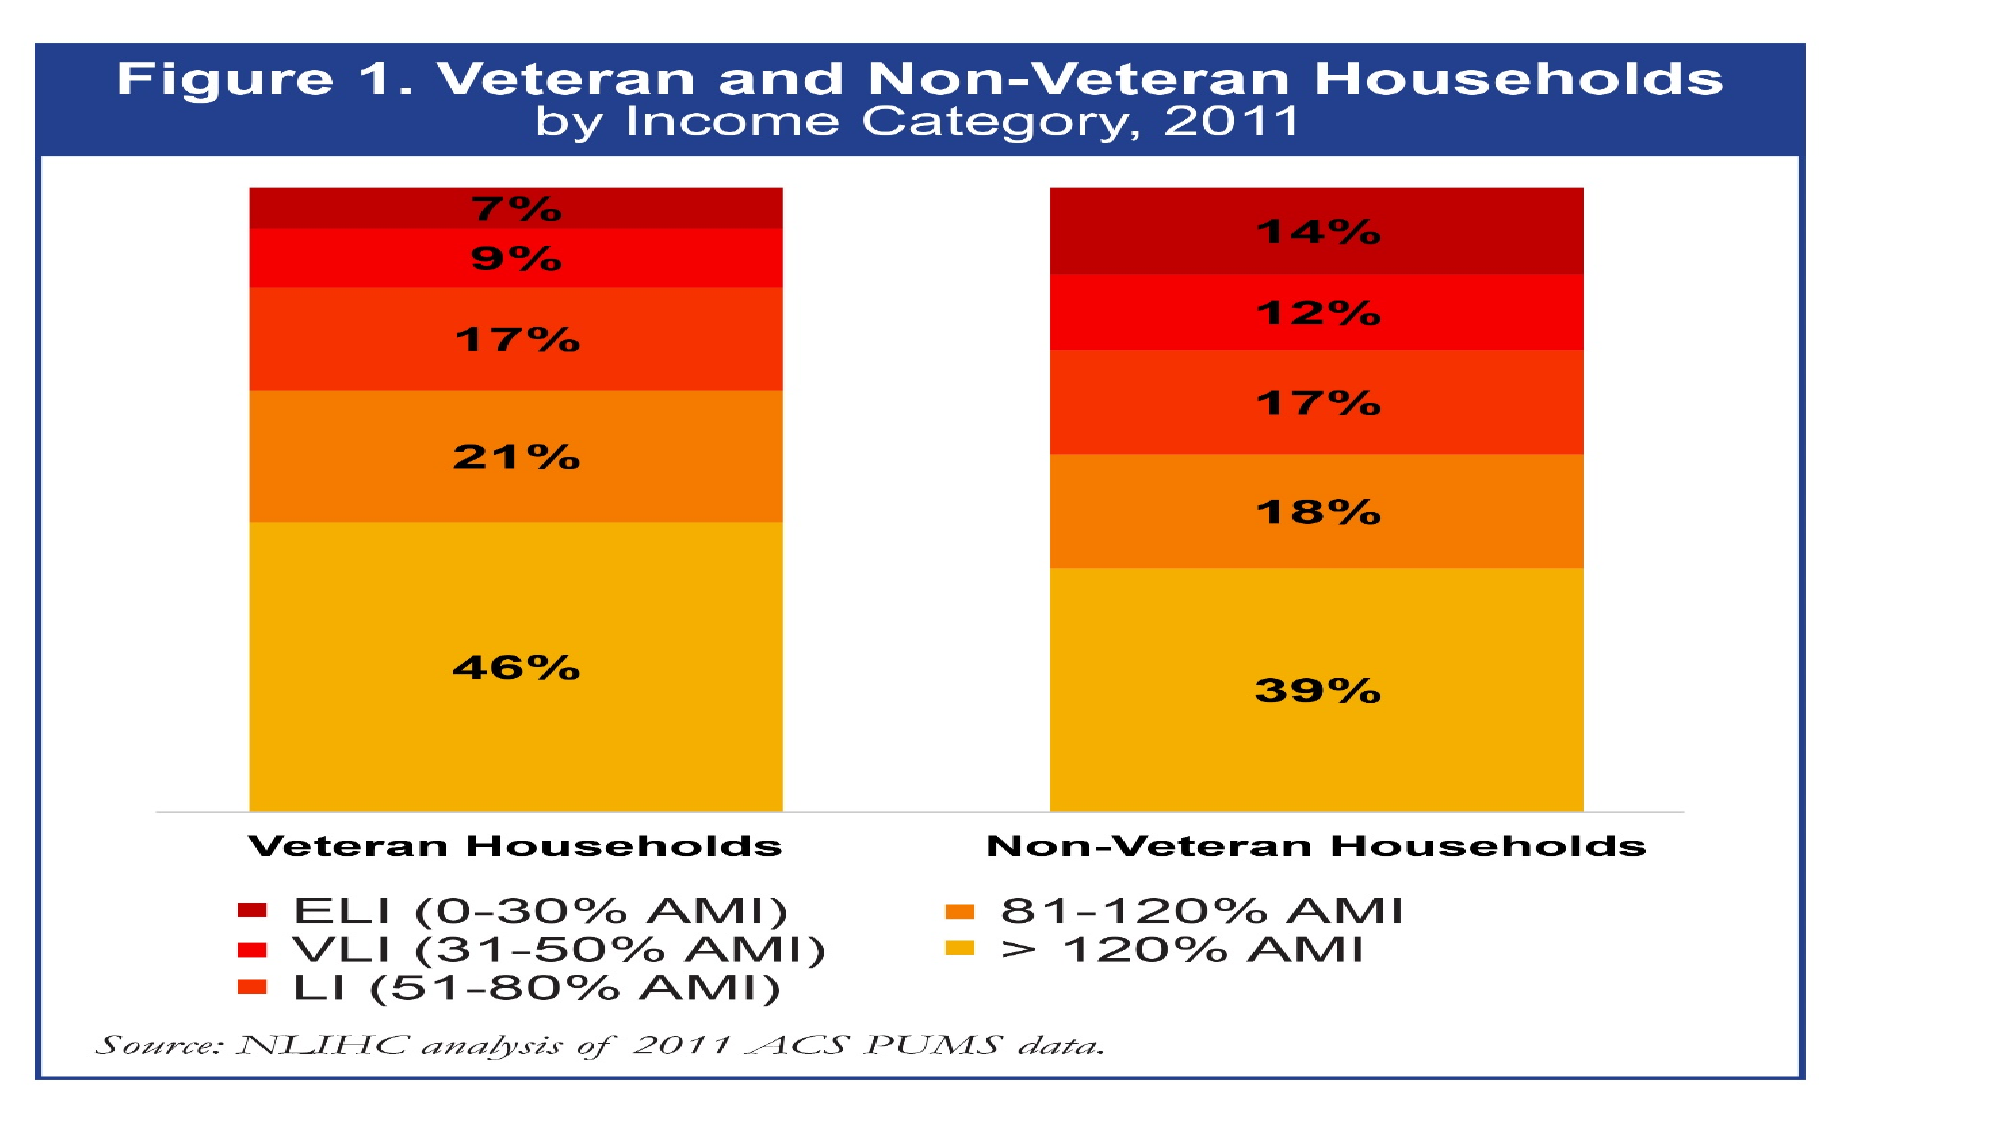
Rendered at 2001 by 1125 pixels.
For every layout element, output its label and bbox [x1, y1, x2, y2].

picture [0, 24, 1848, 1096]
